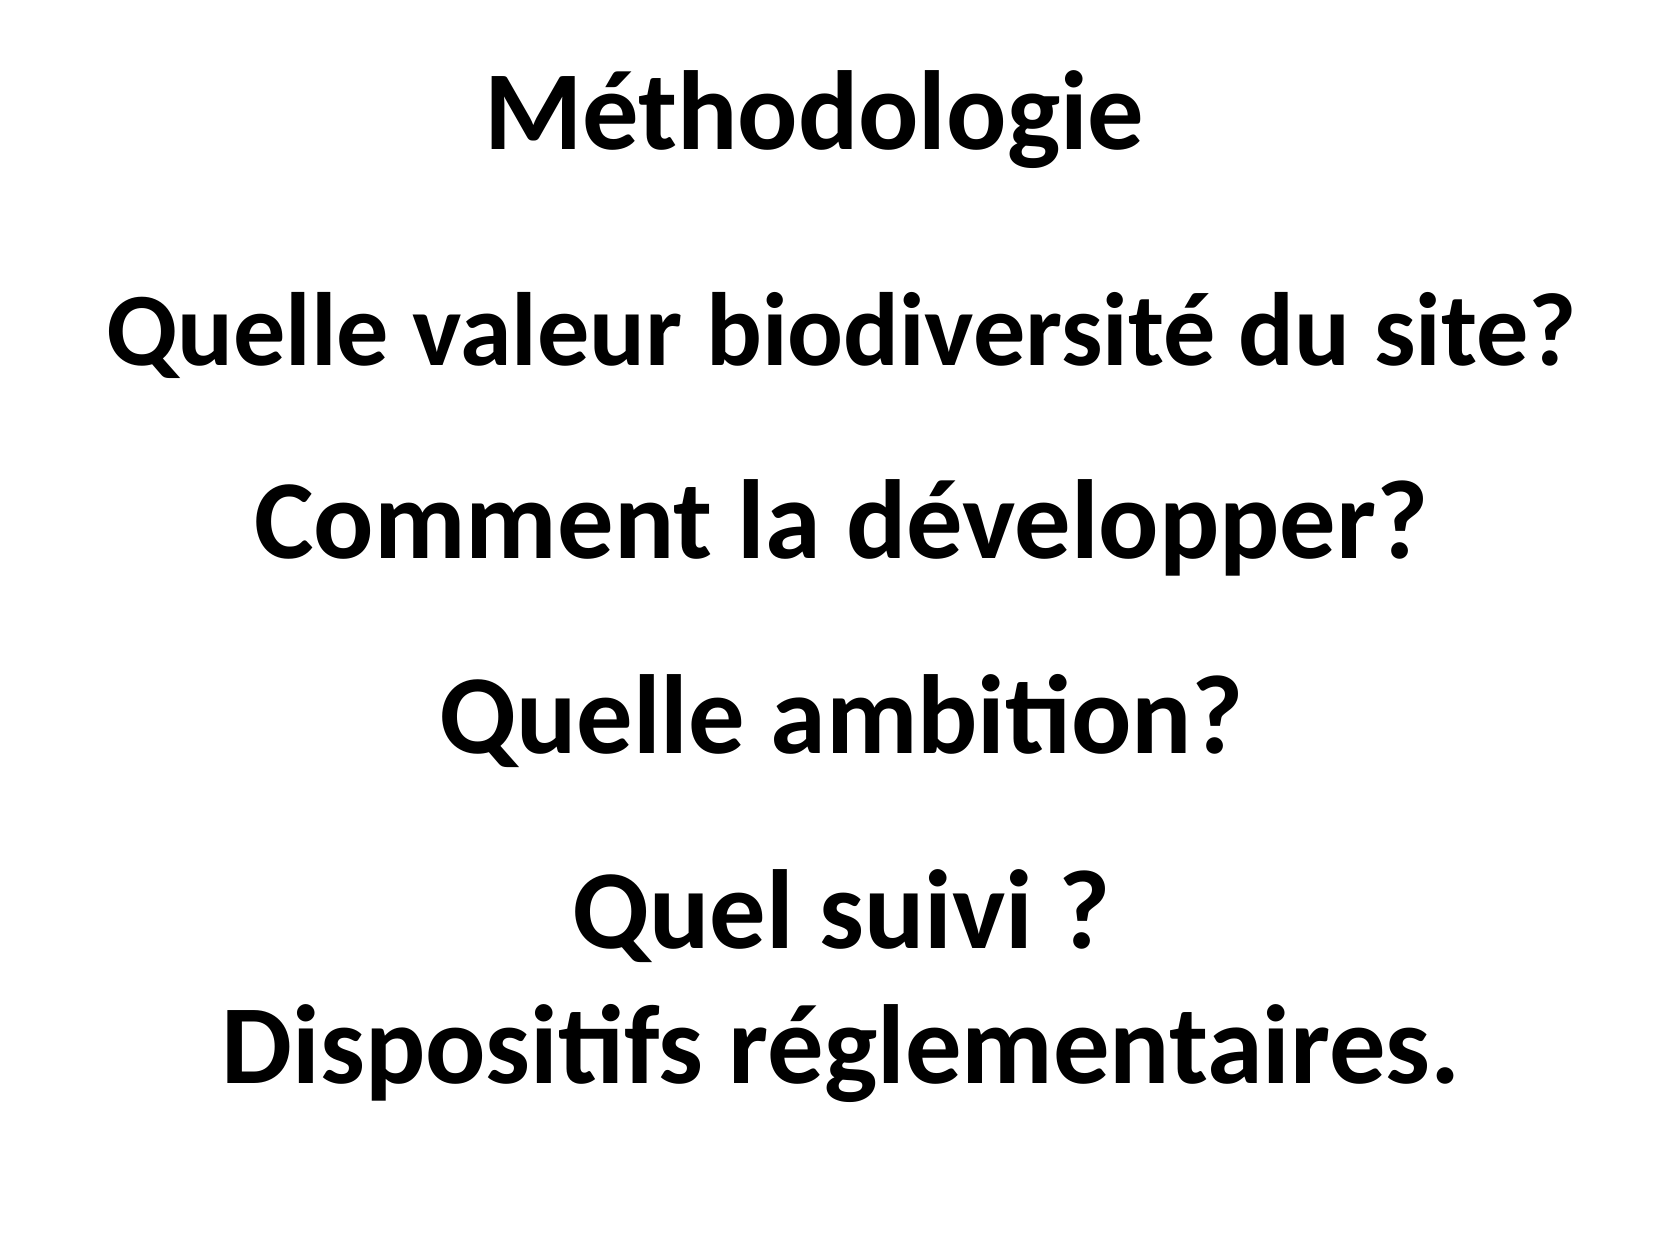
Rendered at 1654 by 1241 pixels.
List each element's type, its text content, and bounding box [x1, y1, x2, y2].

text_box Quelle valeur biodiversité du site? Comment la développer? Quelle ambition? Quel suivi ? Dispositifs réglementaires. [65, 253, 1619, 1114]
text_box Méthodologie [47, 29, 1583, 180]
